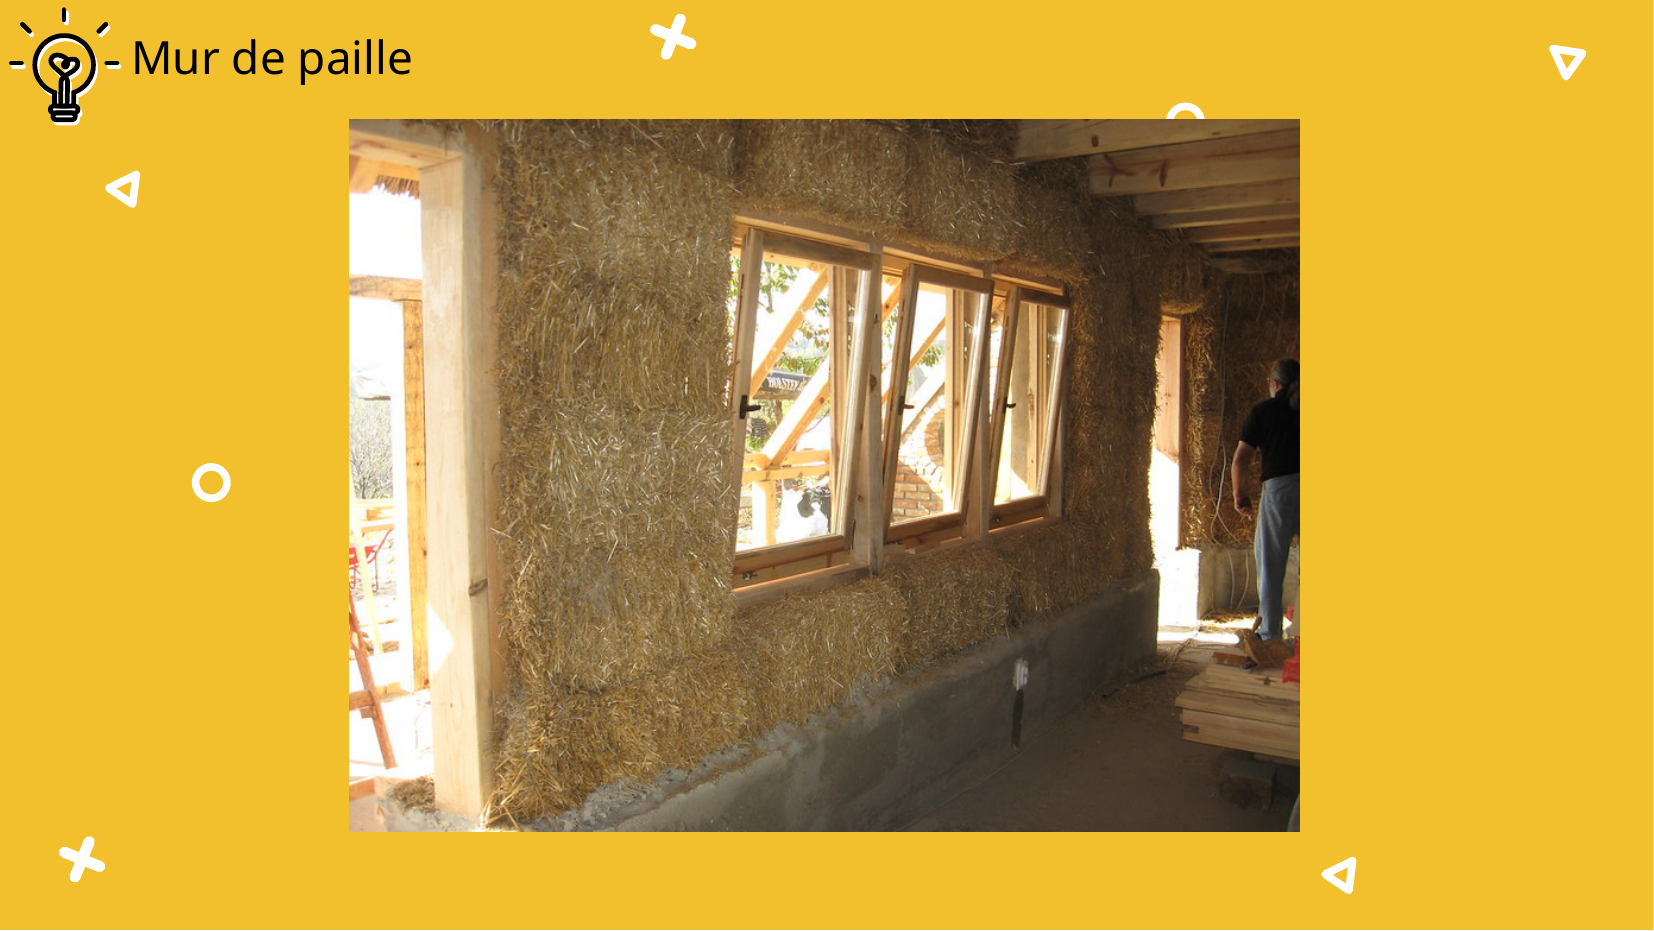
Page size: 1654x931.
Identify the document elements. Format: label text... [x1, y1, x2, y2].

title Mur de paille [131, 0, 1447, 120]
picture [349, 119, 1300, 832]
